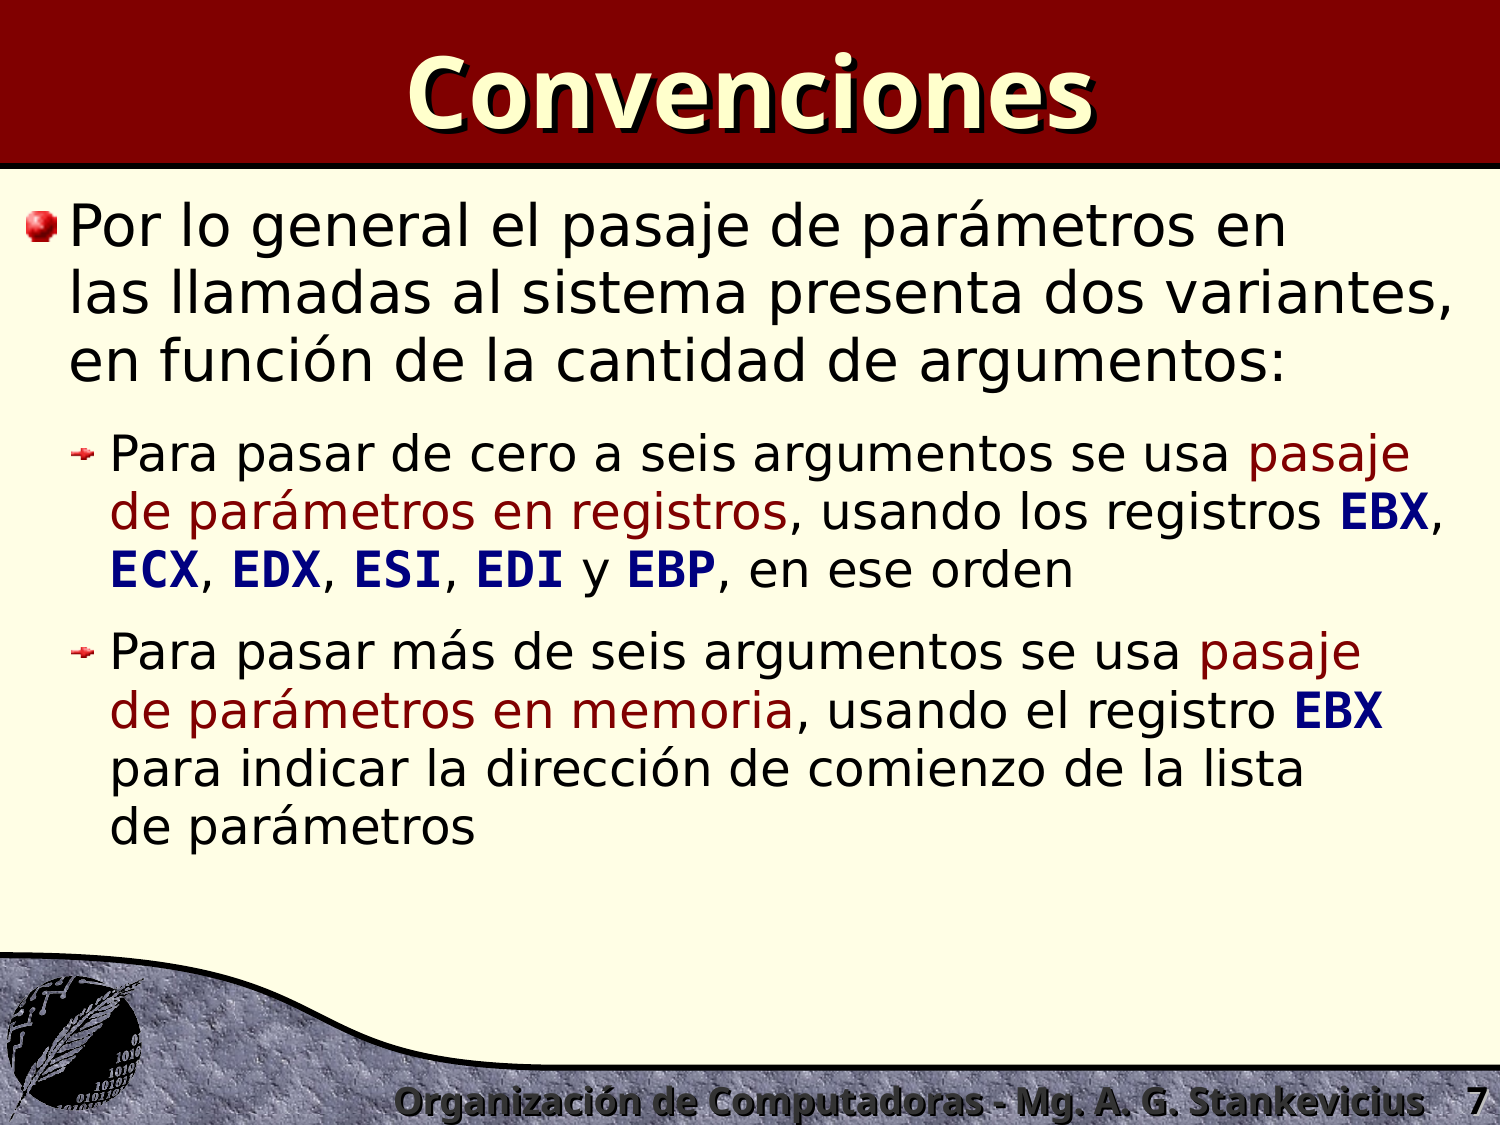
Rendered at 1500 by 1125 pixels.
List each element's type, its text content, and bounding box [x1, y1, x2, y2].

picture [1058, 1100, 1065, 1110]
picture [448, 1100, 455, 1110]
list Por lo general el pasaje de parámetros en las llamadas al sistema presenta dos variantes, en función de la cantidad de argumentos: Para pasar de cero a seis argumentos se usa pasaje de parámetros en registros, usando los registros EBX, ECX, EDX, ESI, EDI y EBP, en ese orden Para pasar más de seis argumentos se usa pasaje de parámetros en memoria, usando el registro EBX para indicar la dirección de comienzo de la lista de parámetros [11, 192, 1486, 935]
picture [802, 1100, 806, 1110]
title Convenciones [15, 5, 1485, 160]
picture [0, 959, 1500, 1125]
